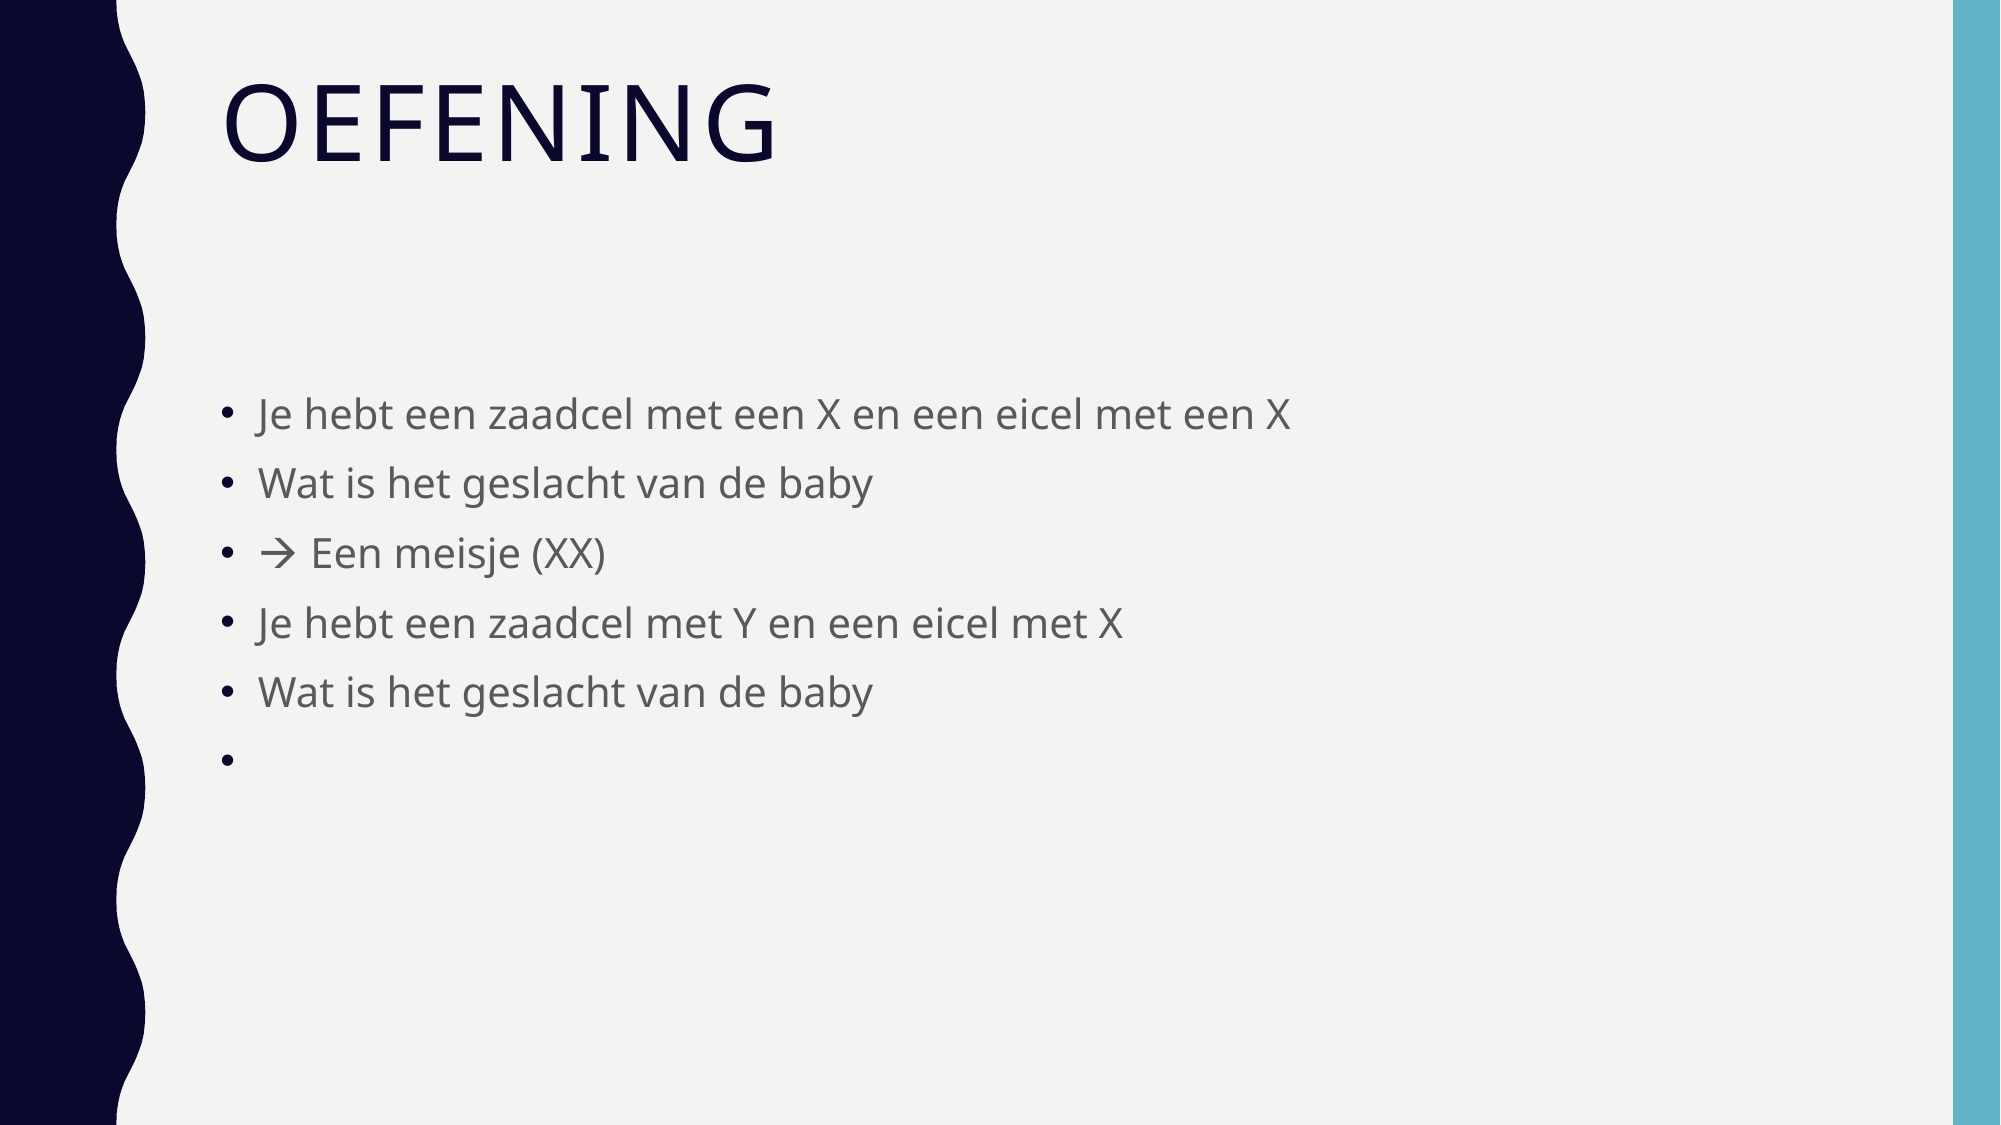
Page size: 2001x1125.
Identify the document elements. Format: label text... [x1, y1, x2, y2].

list Je hebt een zaadcel met een X en een eicel met een X Wat is het geslacht van de baby  Een meisje (XX) Je hebt een zaadcel met Y en een eicel met X Wat is het geslacht van de baby [205, 375, 1876, 965]
title oefening [205, 62, 1876, 308]
